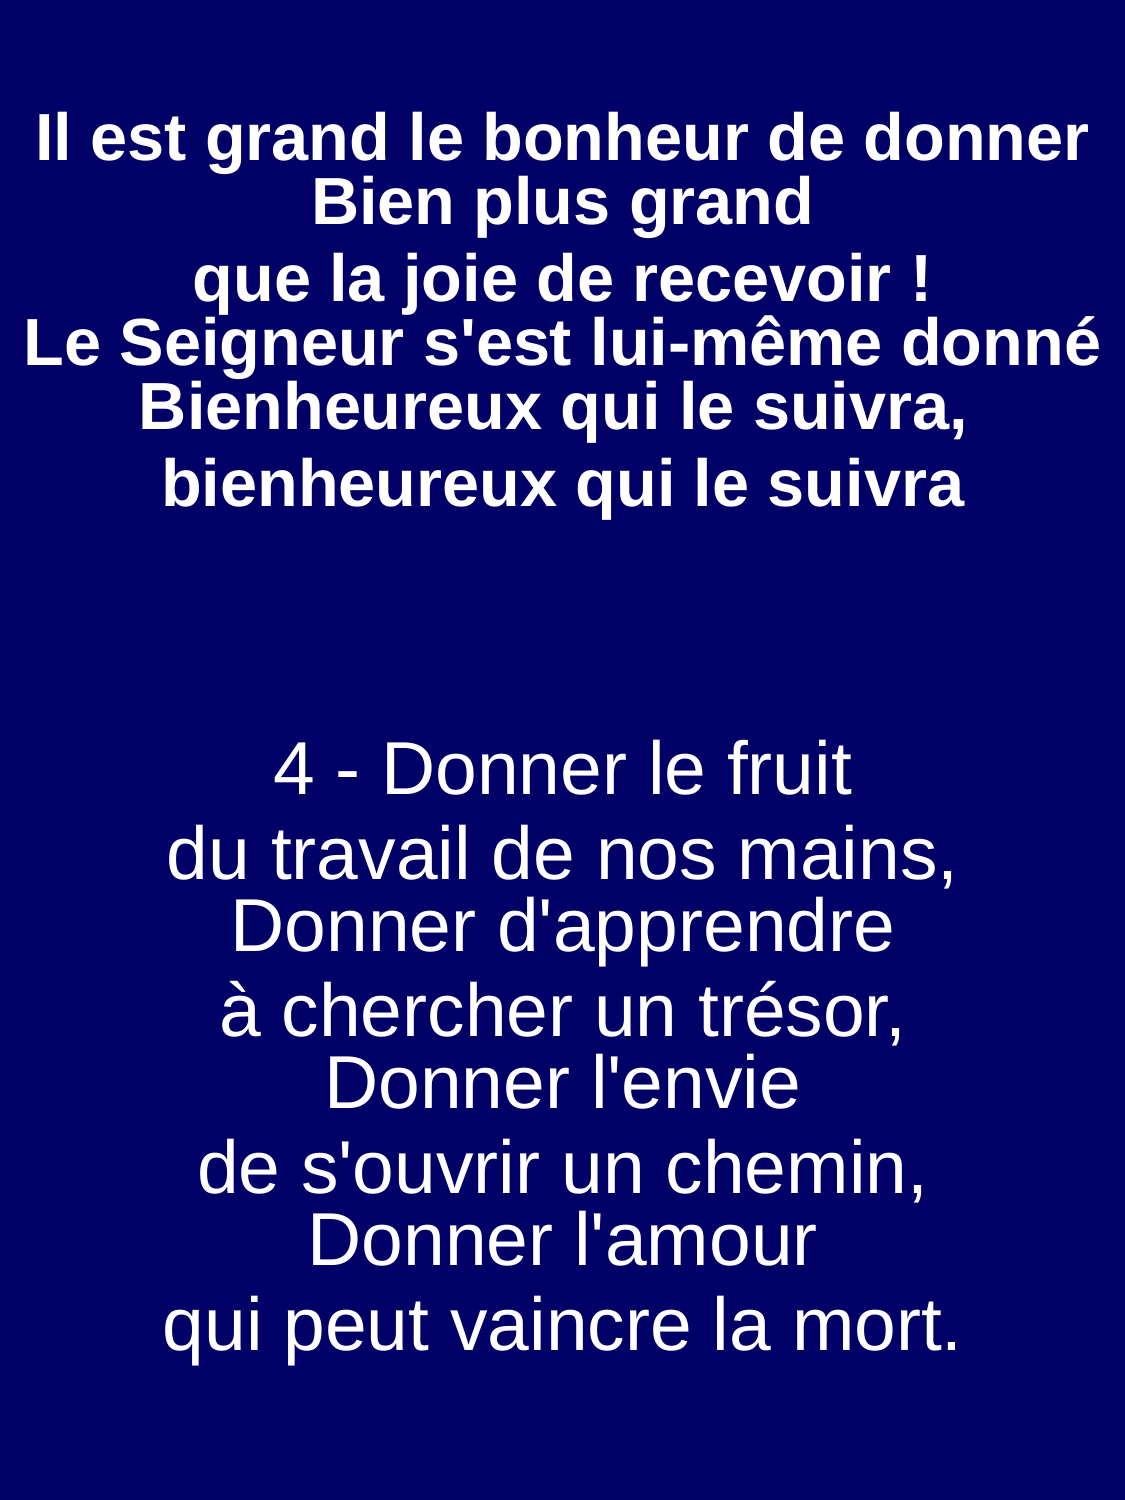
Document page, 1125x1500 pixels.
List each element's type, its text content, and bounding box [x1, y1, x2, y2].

text_box Il est grand le bonheur de donner Bien plus grand que la joie de recevoir ! Le Seigneur s'est lui-même donné Bienheureux qui le suivra, bienheureux qui le suivra 4 - Donner le fruit du travail de nos mains, Donner d'apprendre à chercher un trésor, Donner l'envie de s'ouvrir un chemin, Donner l'amour qui peut vaincre la mort. [8, 101, 1118, 1373]
